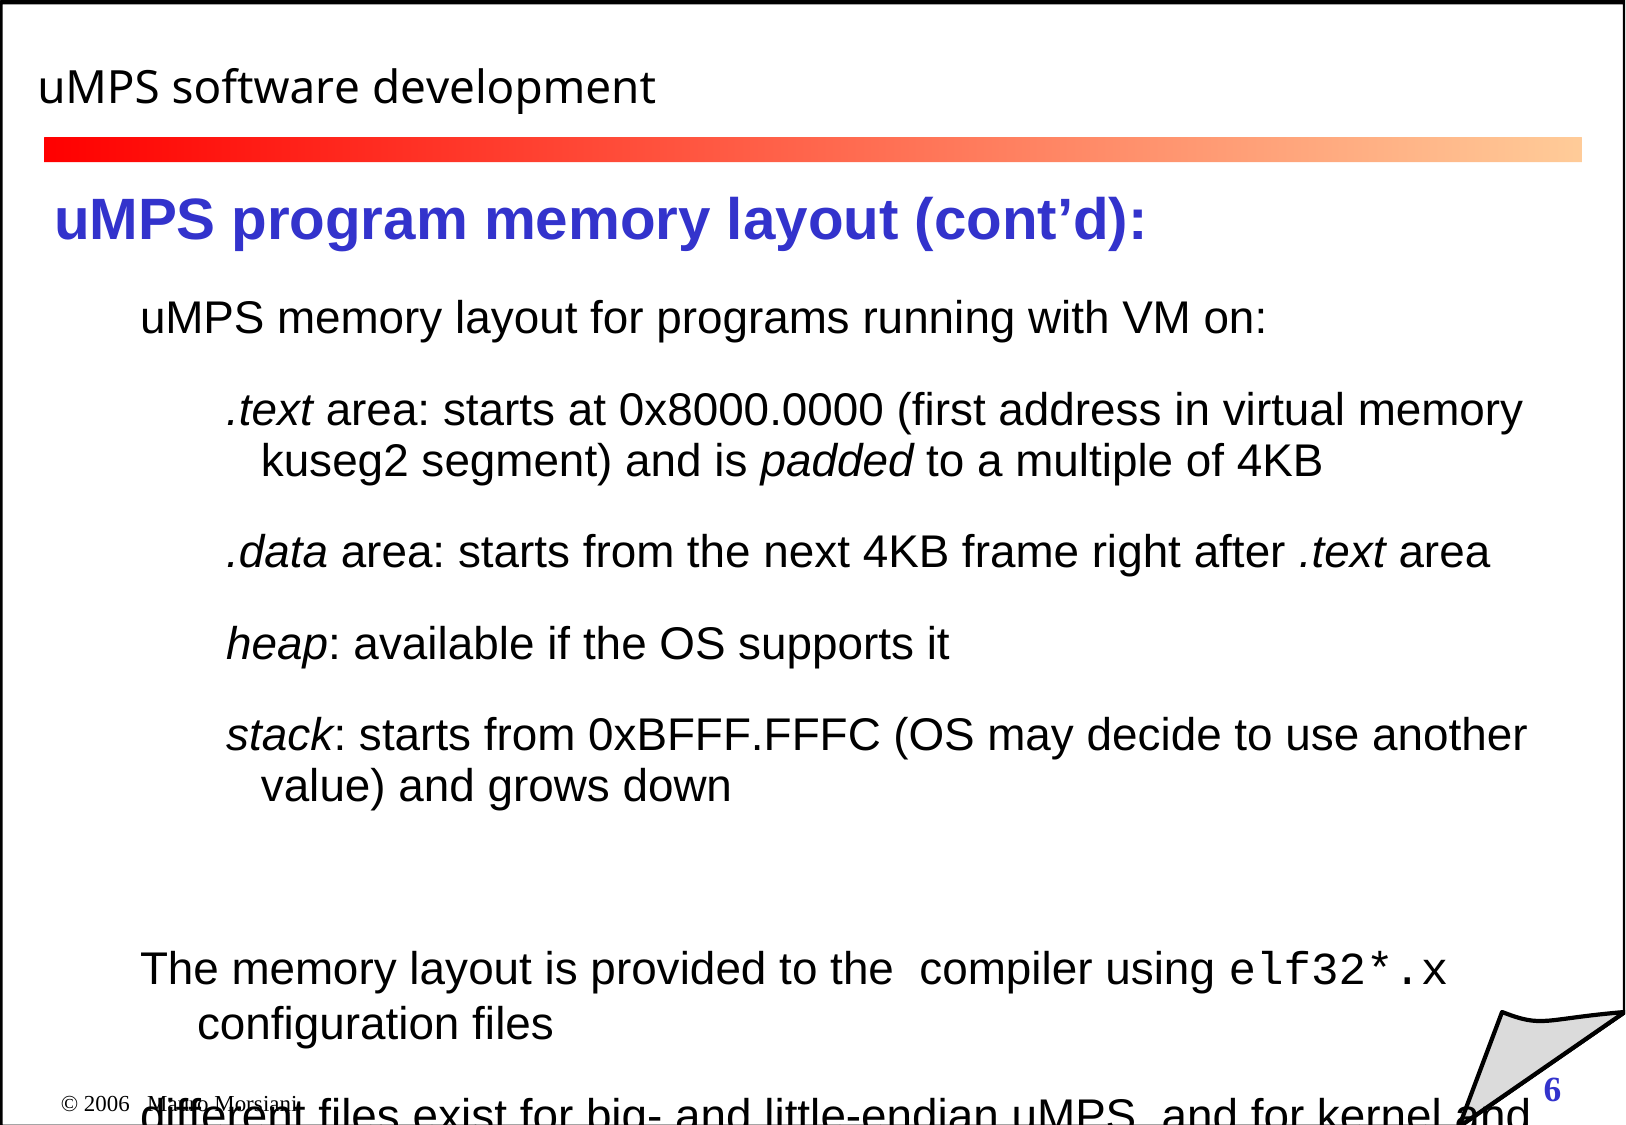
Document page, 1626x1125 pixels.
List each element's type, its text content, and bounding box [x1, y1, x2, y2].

list uMPS program memory layout (cont’d): uMPS memory layout for programs running with VM on: .text area: starts at 0x8000.0000 (first address in virtual memory kuseg2 segment) and is padded to a multiple of 4KB .data area: starts from the next 4KB frame right after .text area heap: available if the OS supports it stack: starts from 0xBFFF.FFFC (OS may decide to use another value) and grows down The memory layout is provided to the compiler using elf32*.x configuration files different files exist for big- and little-endian uMPS, and for kernel and user programs [54, 187, 1571, 1125]
title uMPS software development [37, 44, 1588, 131]
